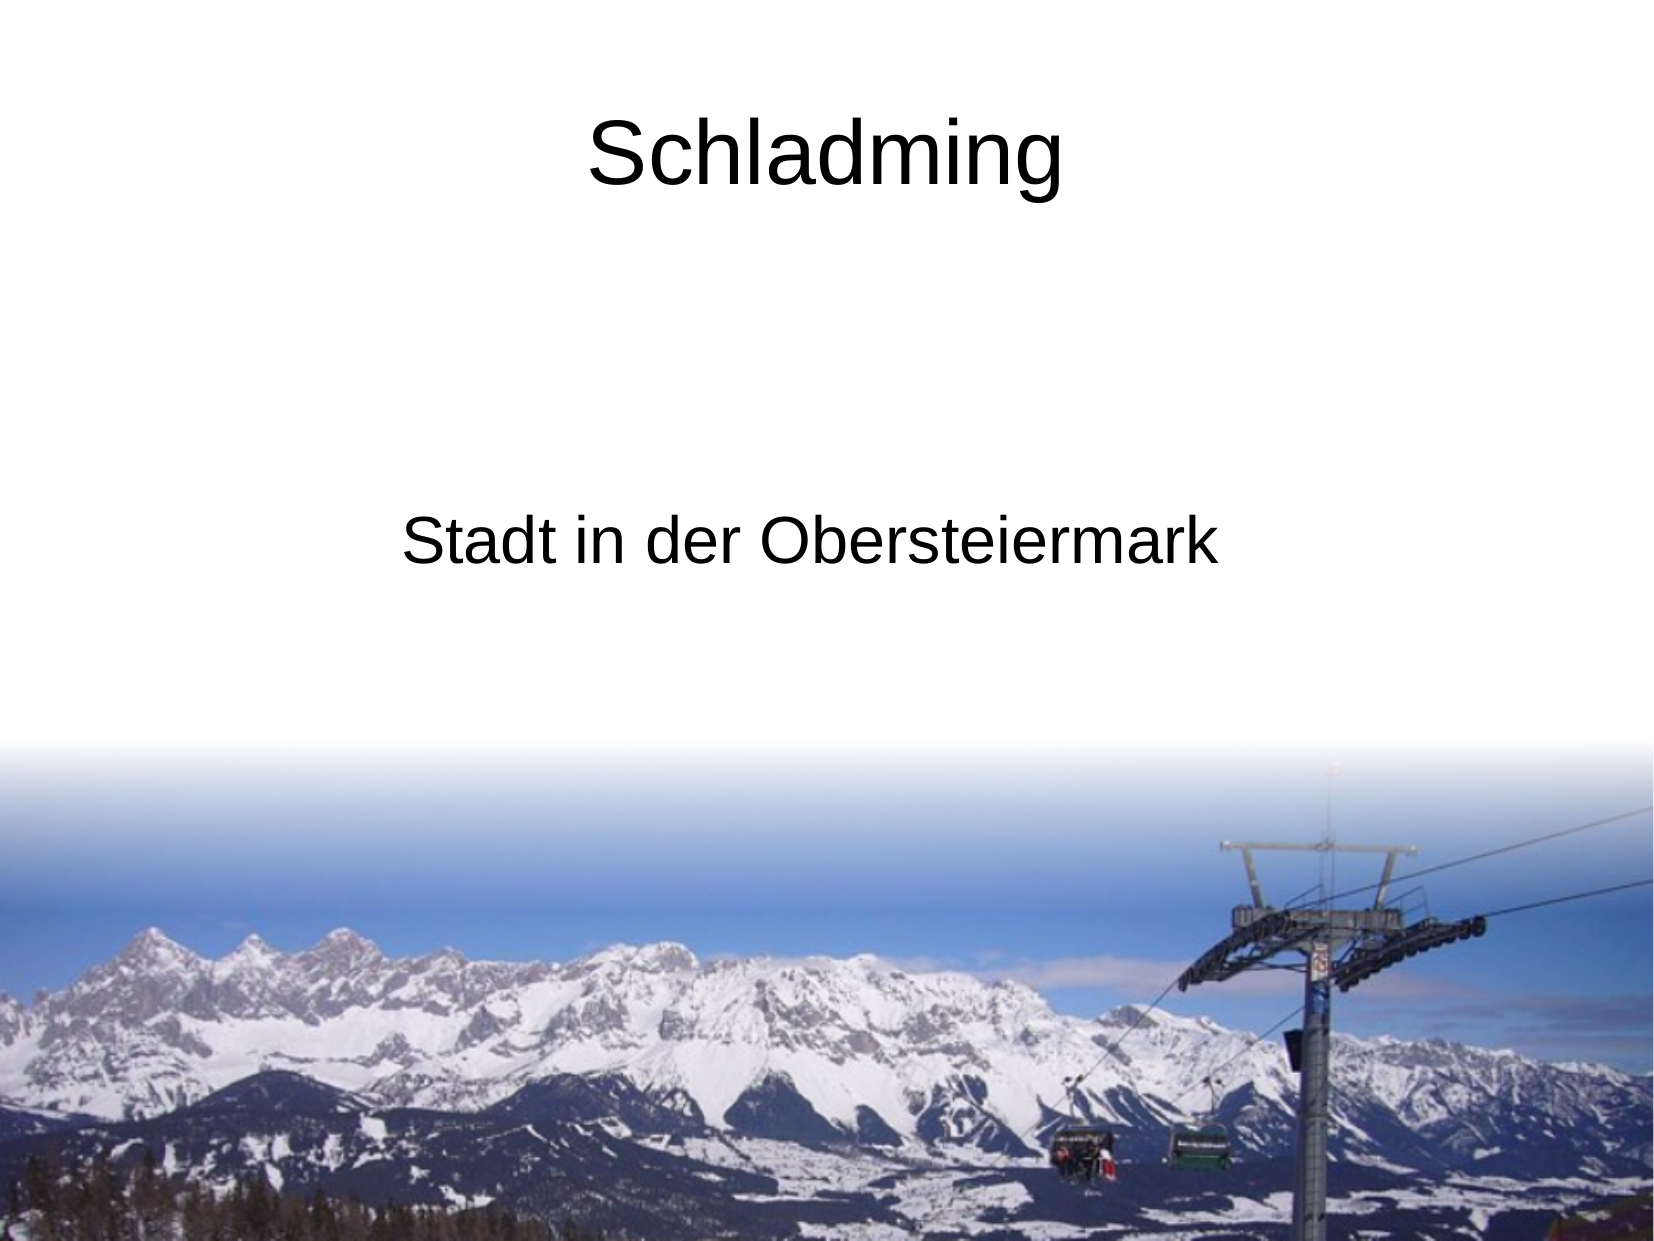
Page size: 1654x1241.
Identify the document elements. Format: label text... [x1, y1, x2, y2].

picture [0, 739, 1654, 1241]
title Schladming [82, 49, 1571, 257]
subtitle Stadt in der Obersteiermark [82, 290, 1538, 739]
